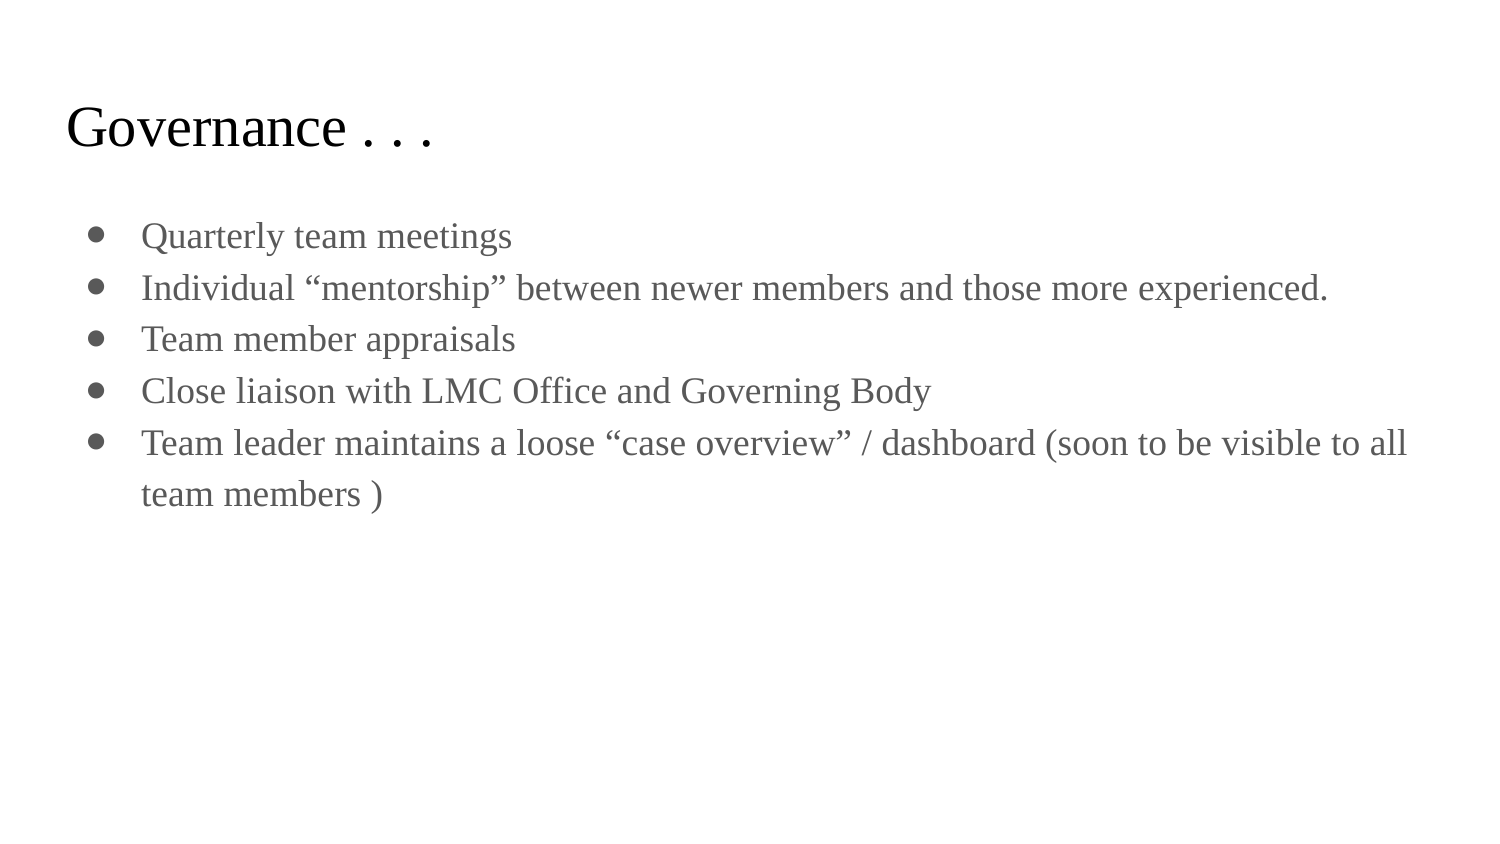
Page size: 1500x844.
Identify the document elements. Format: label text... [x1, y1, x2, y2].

title Governance . . . [51, 72, 1449, 167]
list Quarterly team meetings Individual “mentorship” between newer members and those more experienced. Team member appraisals Close liaison with LMC Office and Governing Body Team leader maintains a loose “case overview” / dashboard (soon to be visible to all team members ) [51, 189, 1449, 750]
